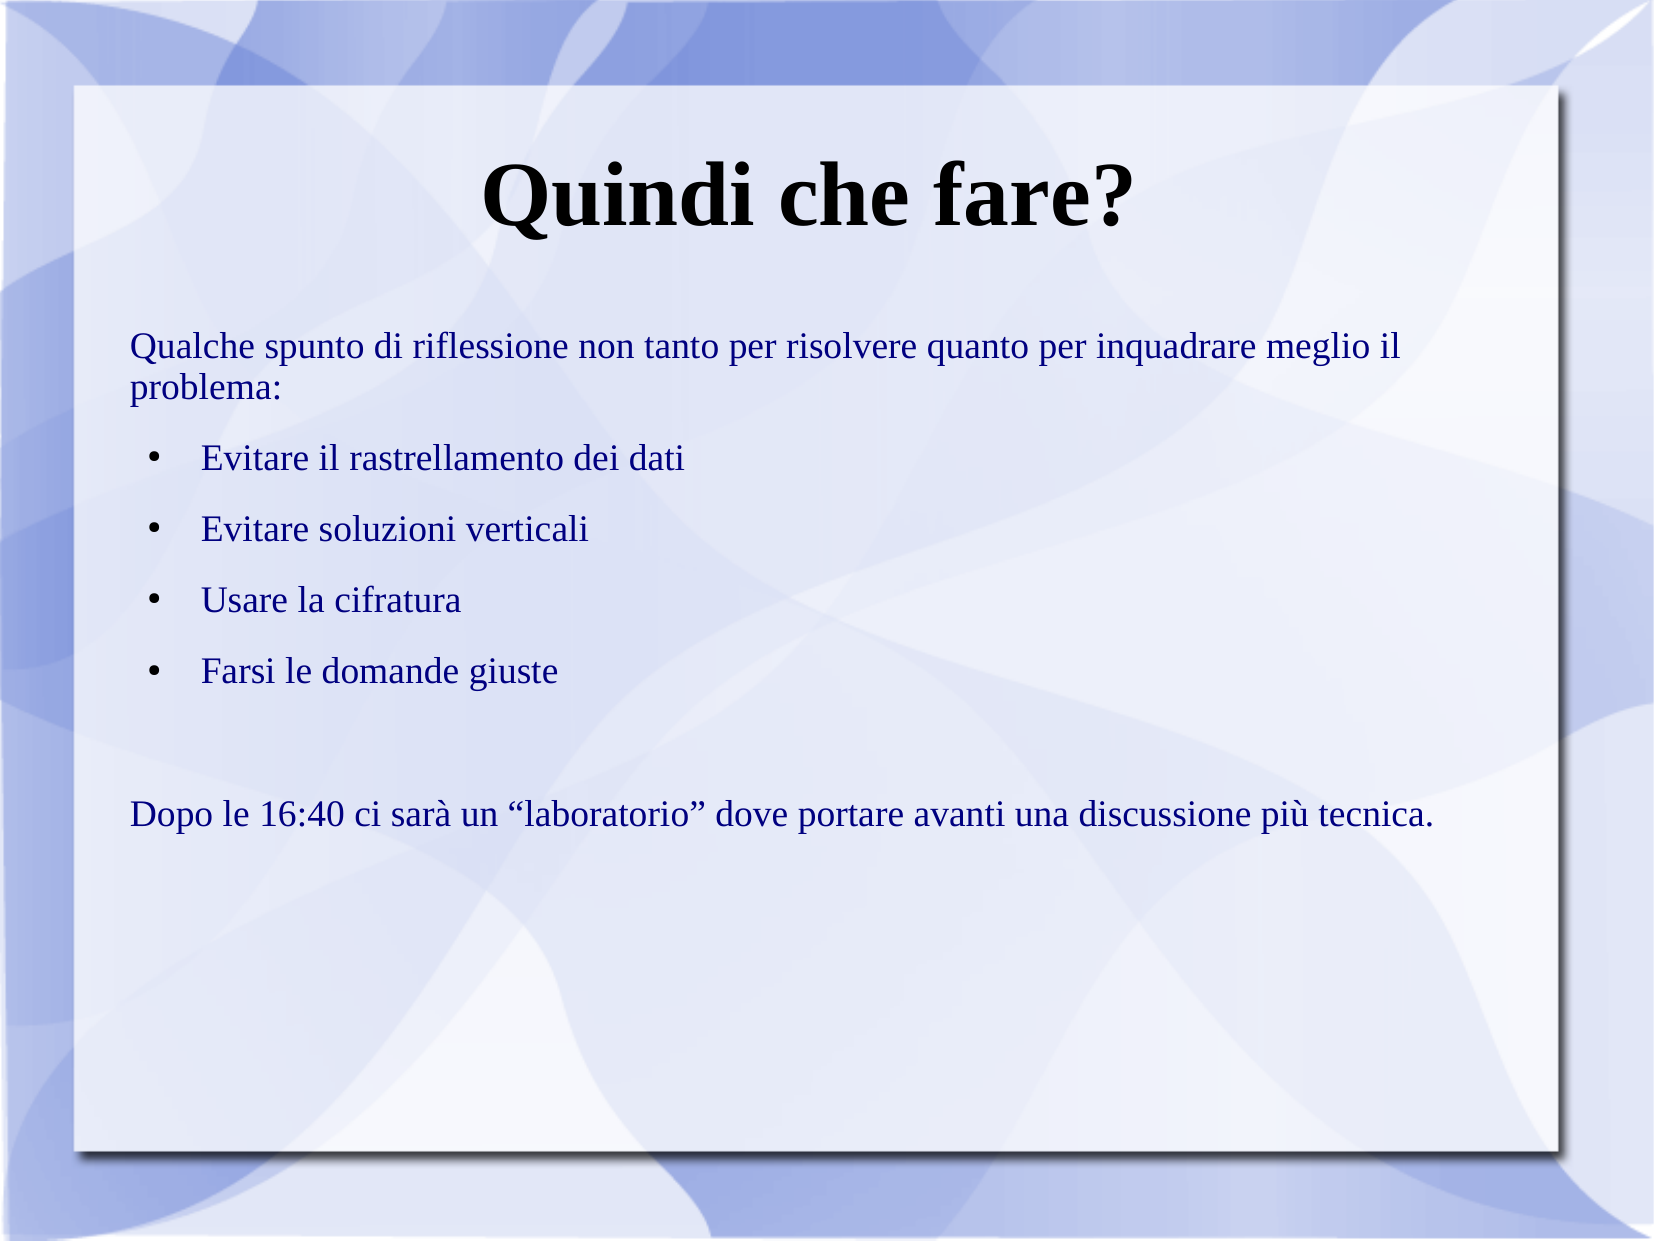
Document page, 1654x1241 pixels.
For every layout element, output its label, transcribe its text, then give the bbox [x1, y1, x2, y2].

picture [0, 0, 1654, 1241]
title Quindi che fare? [82, 90, 1536, 298]
list Qualche spunto di riflessione non tanto per risolvere quanto per inquadrare meglio il problema: Evitare il rastrellamento dei dati Evitare soluzioni verticali Usare la cifratura Farsi le domande giuste Dopo le 16:40 ci sarà un “laboratorio” dove portare avanti una discussione più tecnica. [129, 324, 1489, 1045]
